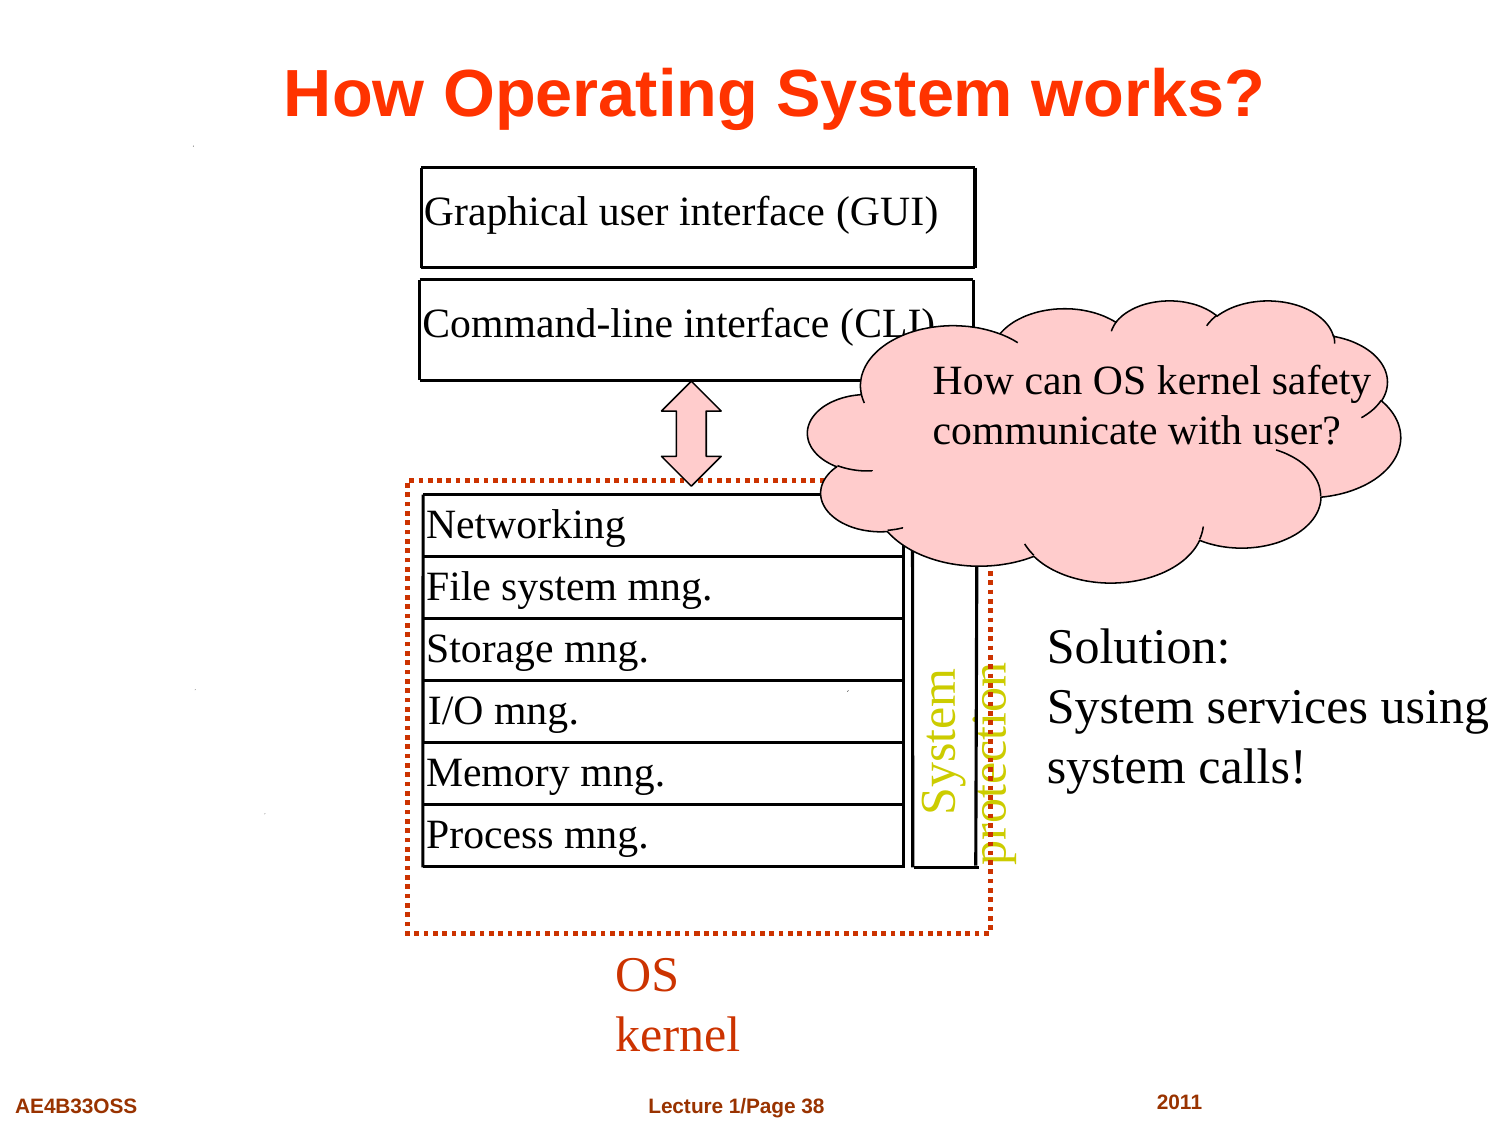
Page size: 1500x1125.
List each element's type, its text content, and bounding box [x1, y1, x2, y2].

text_box I/O mng. [425, 682, 902, 741]
text_box [661, 381, 722, 487]
text_box System protection [915, 553, 975, 866]
text_box How can OS kernel safety communicate with user? [917, 345, 1399, 461]
text_box Networking [425, 496, 902, 555]
text_box Graphical user interface (GUI) [423, 177, 975, 248]
title How Operating System works? [112, 37, 1438, 138]
text_box [807, 300, 1394, 584]
text_box Solution: System services using system calls! [1032, 605, 1500, 801]
text_box Memory mng. [425, 744, 902, 803]
text_box Command-line interface (CLI) [421, 289, 974, 361]
text_box Storage mng. [425, 620, 902, 679]
text_box OS kernel [612, 939, 786, 1064]
text_box Process mng. [425, 806, 902, 865]
text_box File system mng. [425, 558, 902, 617]
